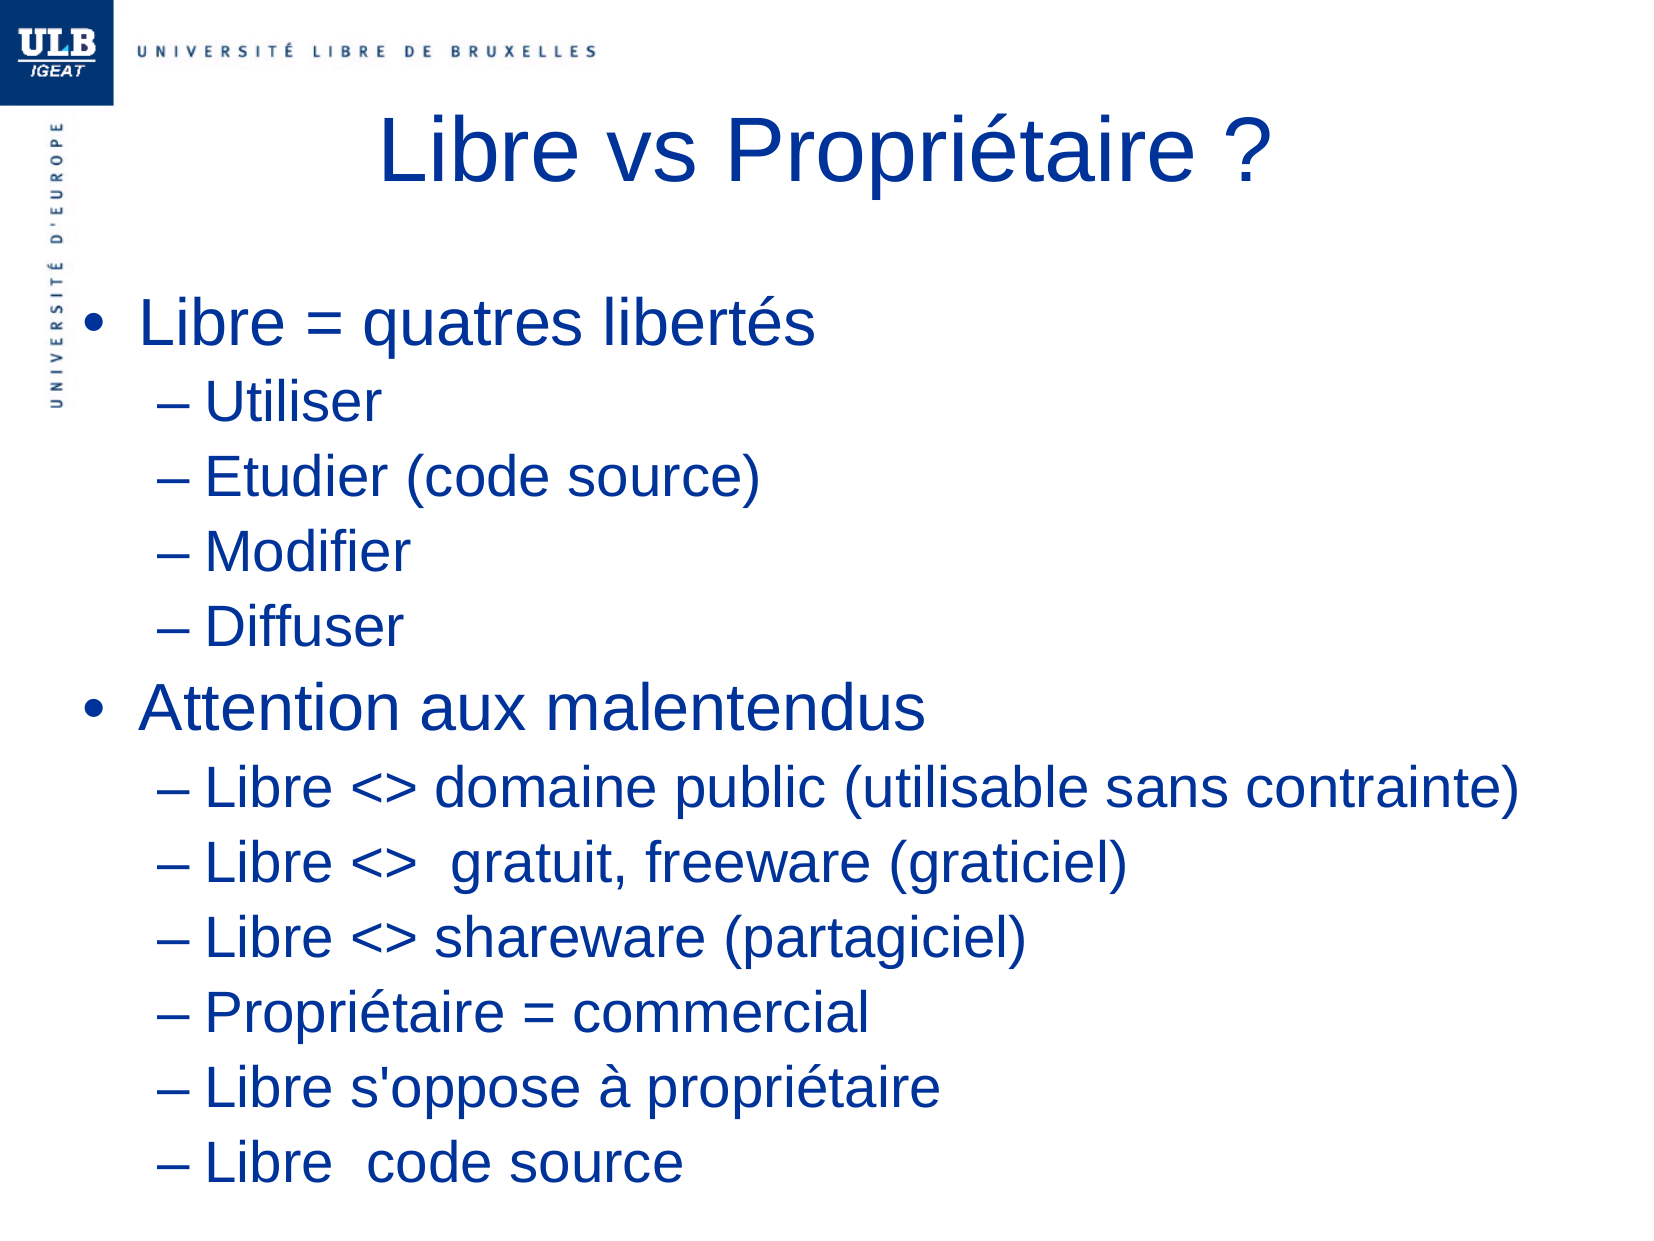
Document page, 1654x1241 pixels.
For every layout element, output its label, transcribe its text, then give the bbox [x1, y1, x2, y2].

picture [0, 0, 1654, 1241]
list Libre = quatres libertés Utiliser Etudier (code source) Modifier Diffuser Attention aux malentendus Libre <> domaine public (utilisable sans contrainte) Libre <> gratuit, freeware (graticiel) Libre <> shareware (partagiciel) Propriétaire = commercial Libre s'oppose à propriétaire Libre code source [82, 289, 1571, 1203]
title Libre vs Propriétaire ? [82, 23, 1571, 283]
